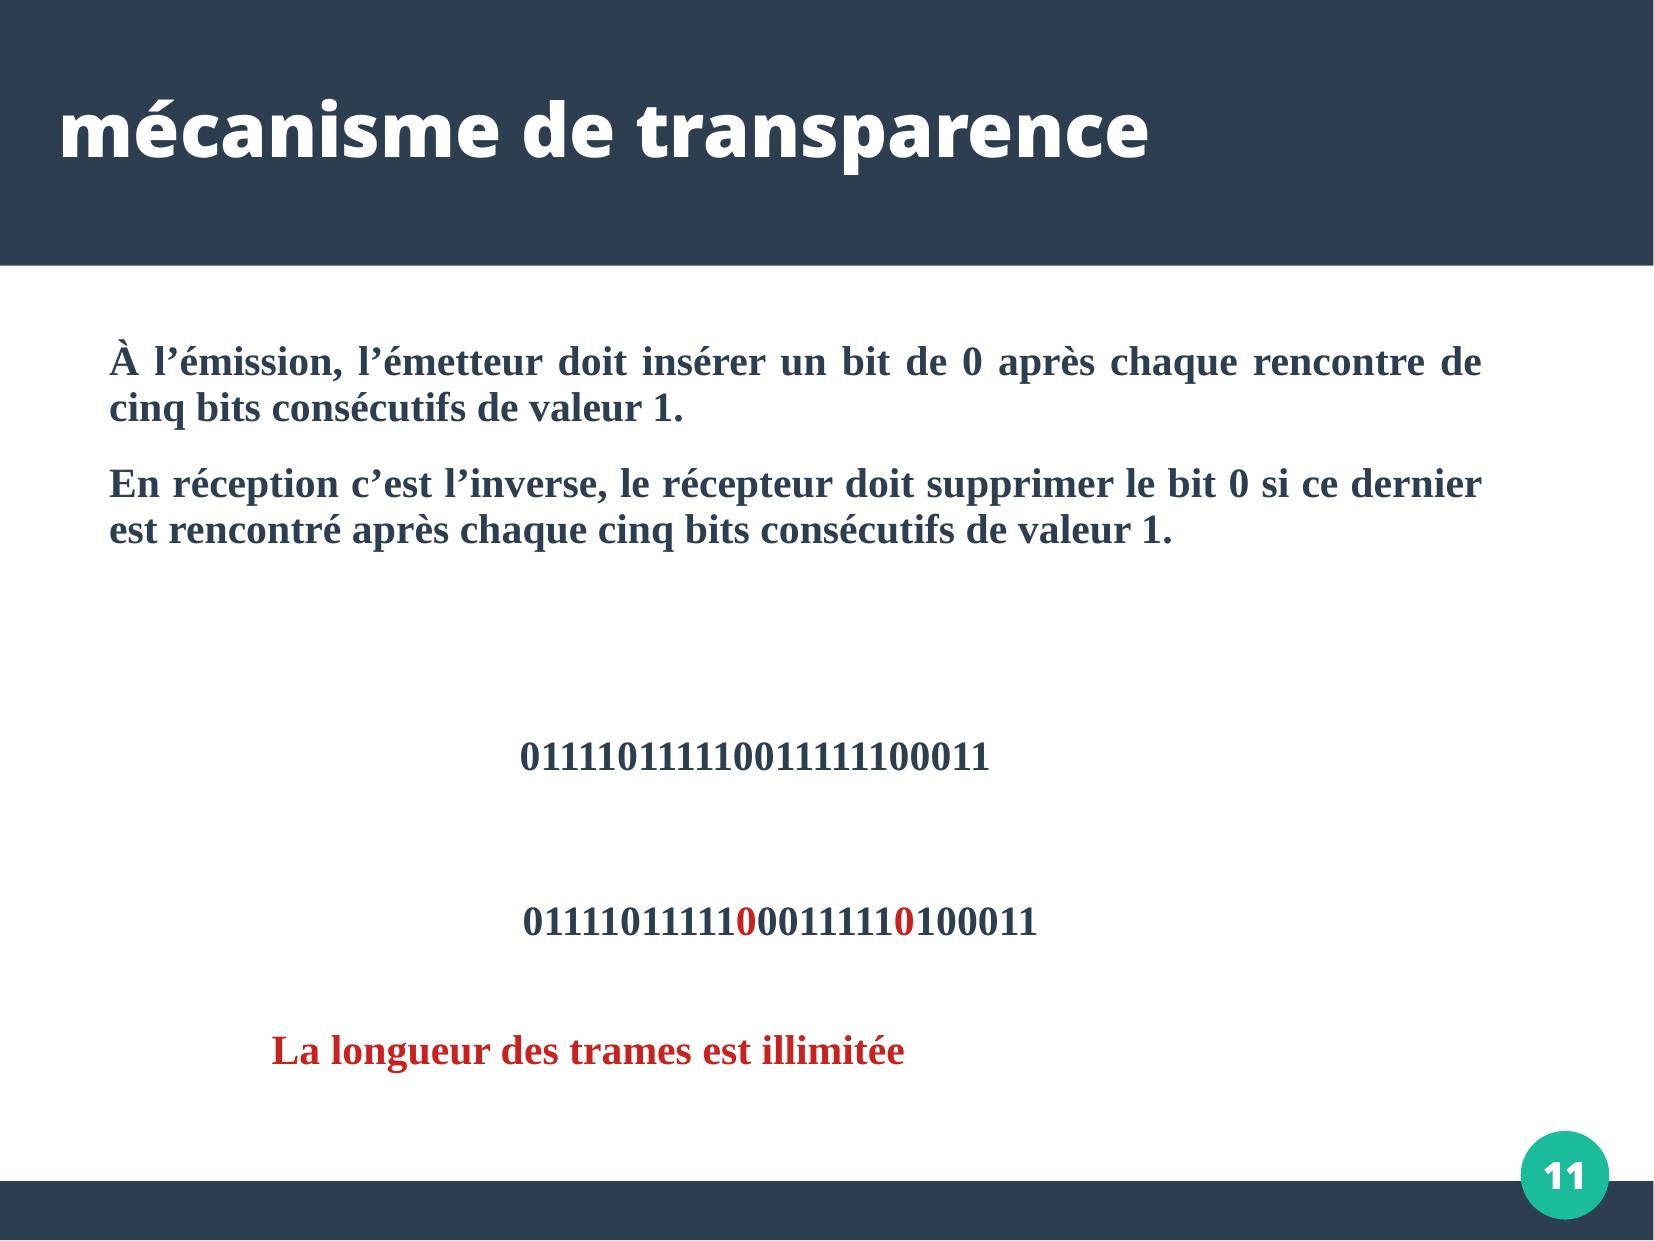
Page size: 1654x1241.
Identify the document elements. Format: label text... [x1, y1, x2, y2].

text_box La longueur des trames est illimitée [271, 1027, 1158, 1074]
title mécanisme de transparence [59, 49, 1595, 207]
text_box 011110111110011111100011 [519, 732, 1120, 780]
text_box 01111011111000111110100011 [522, 897, 1123, 944]
text_box À l’émission, l’émetteur doit insérer un bit de 0 après chaque rencontre de cinq bits consécutifs de valeur 1. En réception c’est l’inverse, le récepteur doit supprimer le bit 0 si ce dernier est rencontré après chaque cinq bits consécutifs de valeur 1. [94, 330, 1499, 607]
